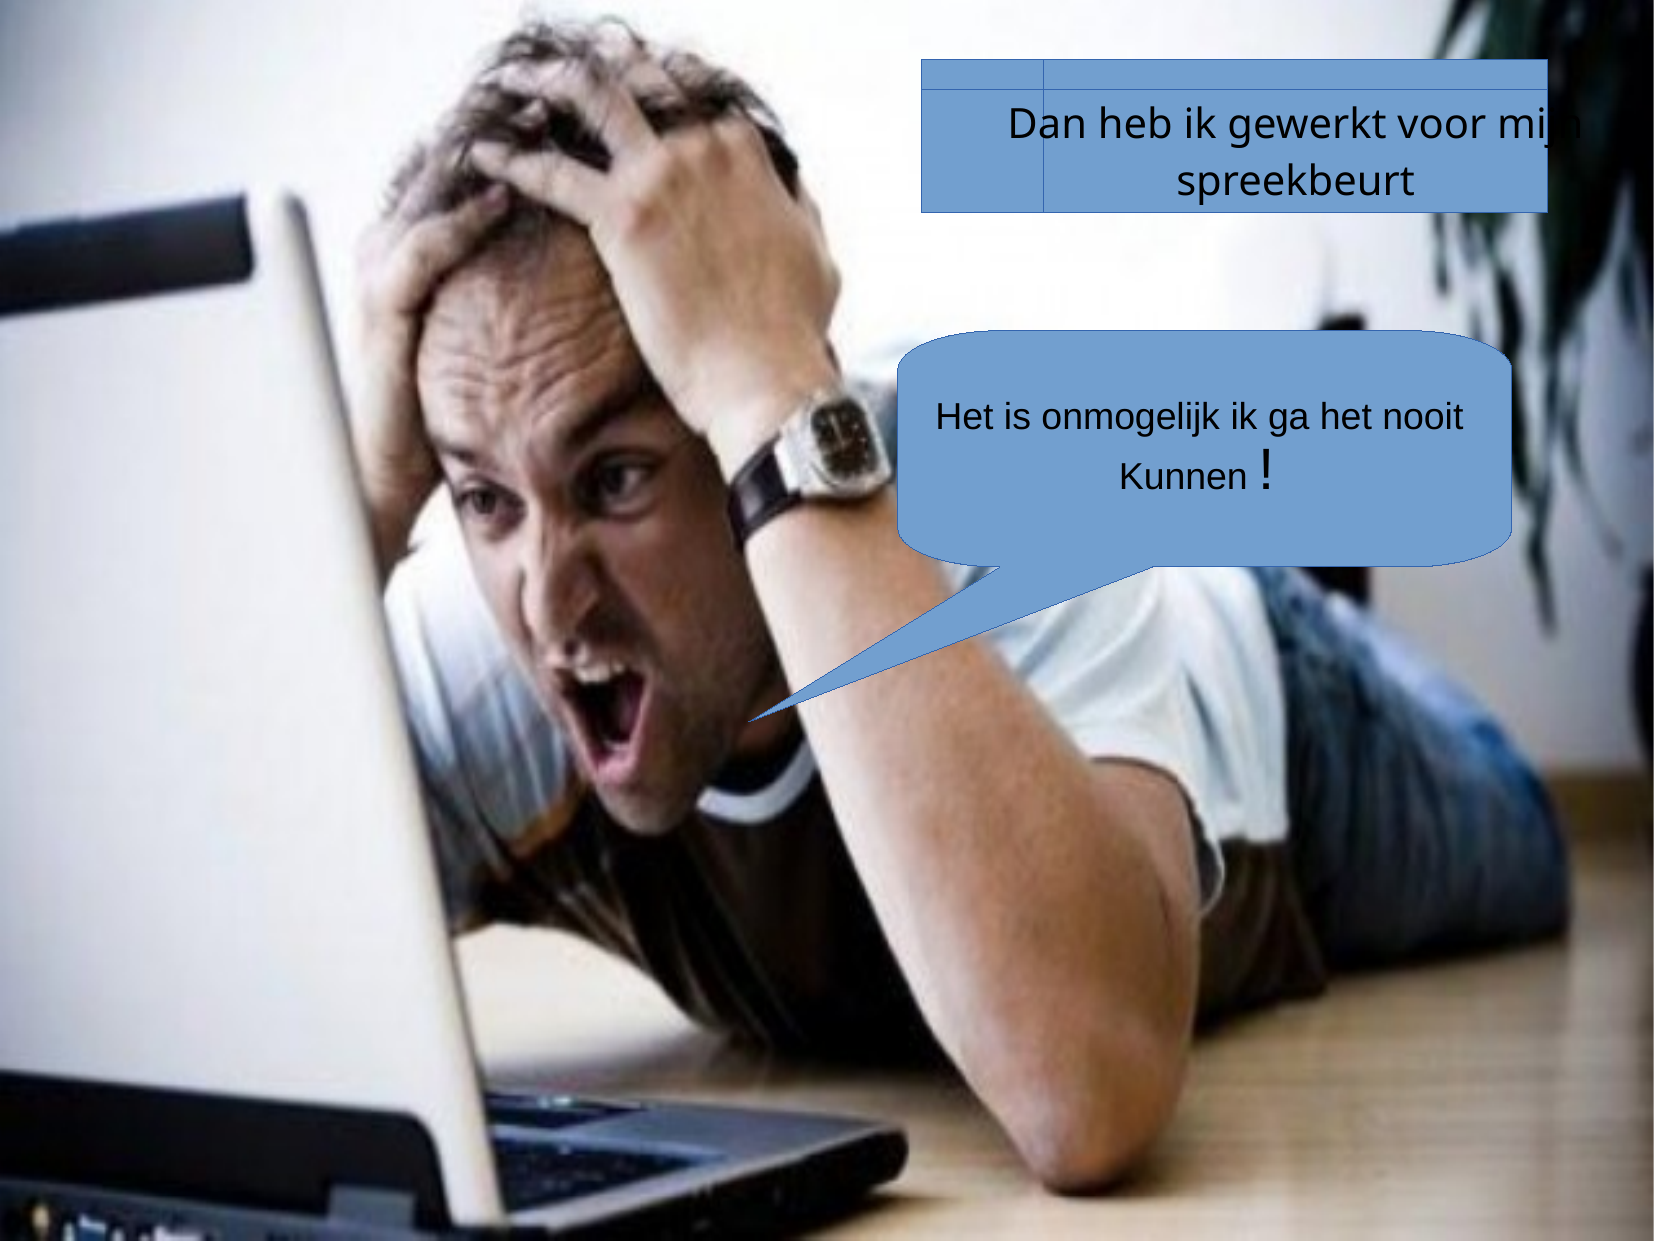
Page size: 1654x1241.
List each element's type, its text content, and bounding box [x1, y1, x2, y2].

picture [0, 0, 1654, 1241]
text_box Dan heb ik gewerkt voor mijn spreekbeurt [921, 59, 1548, 213]
text_box Het is onmogelijk ik ga het nooit Kunnen ! [748, 330, 1512, 722]
